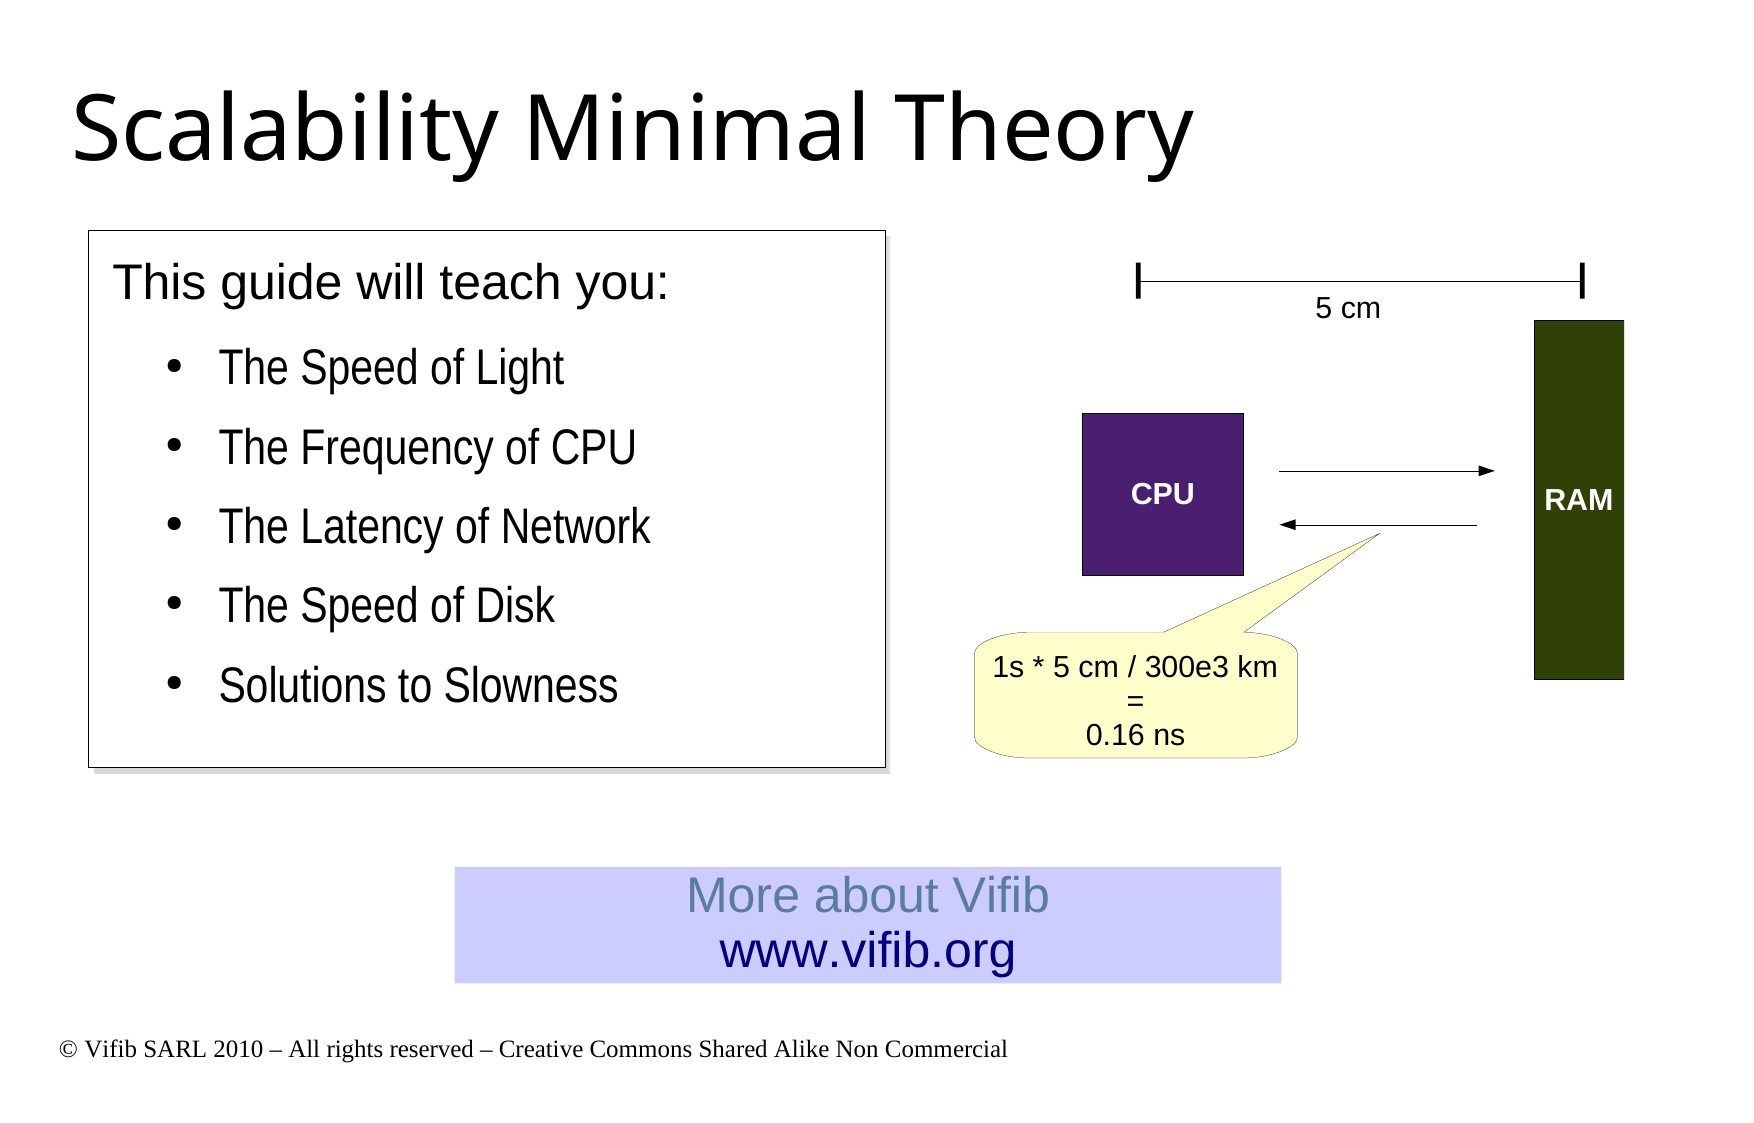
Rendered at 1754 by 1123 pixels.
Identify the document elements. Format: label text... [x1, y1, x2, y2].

text_box This guide will teach you: [112, 253, 762, 313]
text_box More about Vifib www.vifib.org [454, 866, 1282, 984]
text_box [88, 230, 886, 768]
title Scalability Minimal Theory [71, 63, 1707, 187]
picture [974, 262, 1625, 759]
list The Speed of Light The Frequency of CPU The Latency of Network The Speed of Disk Solutions to Slowness [147, 338, 861, 710]
